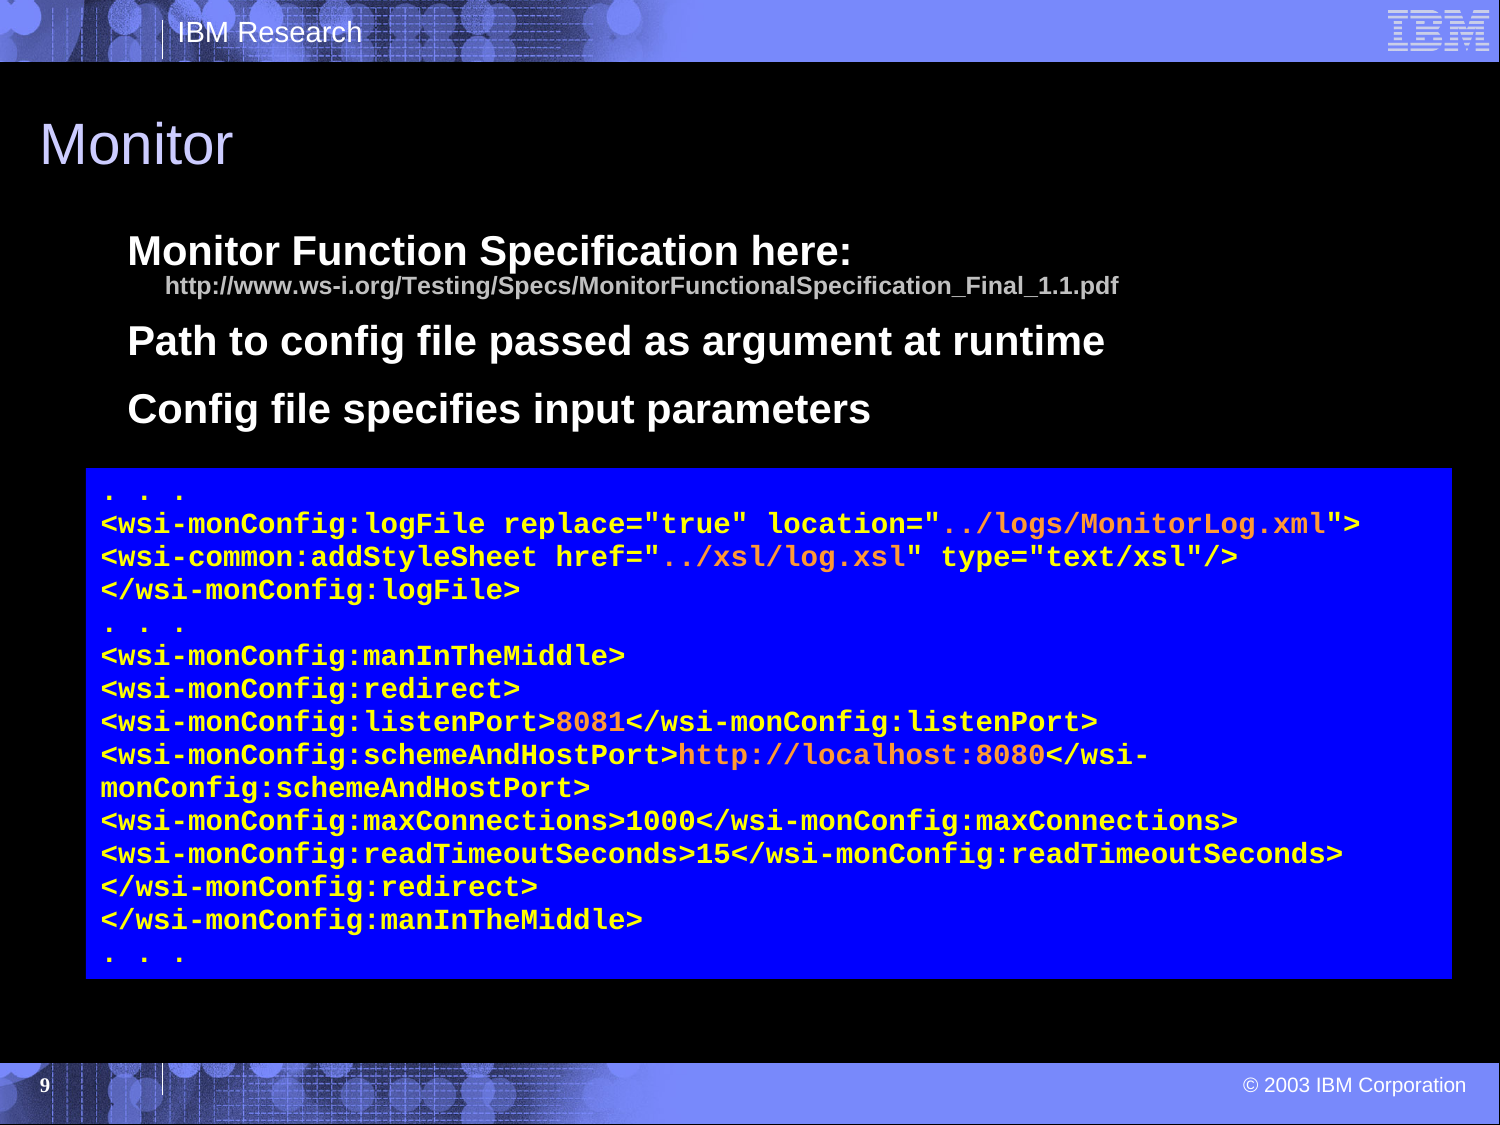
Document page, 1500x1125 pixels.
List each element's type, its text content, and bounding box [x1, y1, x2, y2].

list Monitor Function Specification here: http://www.ws-i.org/Testing/Specs/MonitorFunctionalSpecification_Final_1.1.pdf Path to config file passed as argument at runtime Config file specifies input parameters [112, 224, 1388, 468]
picture [0, 1063, 1499, 1124]
text_box . . . <wsi-monConfig:logFile replace="true" location="../logs/MonitorLog.xml"> <wsi-common:addStyleSheet href="../xsl/log.xsl" type="text/xsl"/> </wsi-monConfig:logFile> . . . <wsi-monConfig:manInTheMiddle> <wsi-monConfig:redirect> <wsi-monConfig:listenPort>8081</wsi-monConfig:listenPort> <wsi-monConfig:schemeAndHostPort>http://localhost:8080</wsi-monConfig:schemeAndHostPort> <wsi-monConfig:maxConnections>1000</wsi-monConfig:maxConnections> <wsi-monConfig:readTimeoutSeconds>15</wsi-monConfig:readTimeoutSeconds> </wsi-monConfig:redirect> </wsi-monConfig:manInTheMiddle> . . . [85, 468, 1452, 979]
picture [0, 0, 1499, 62]
title Monitor [25, 102, 1378, 184]
